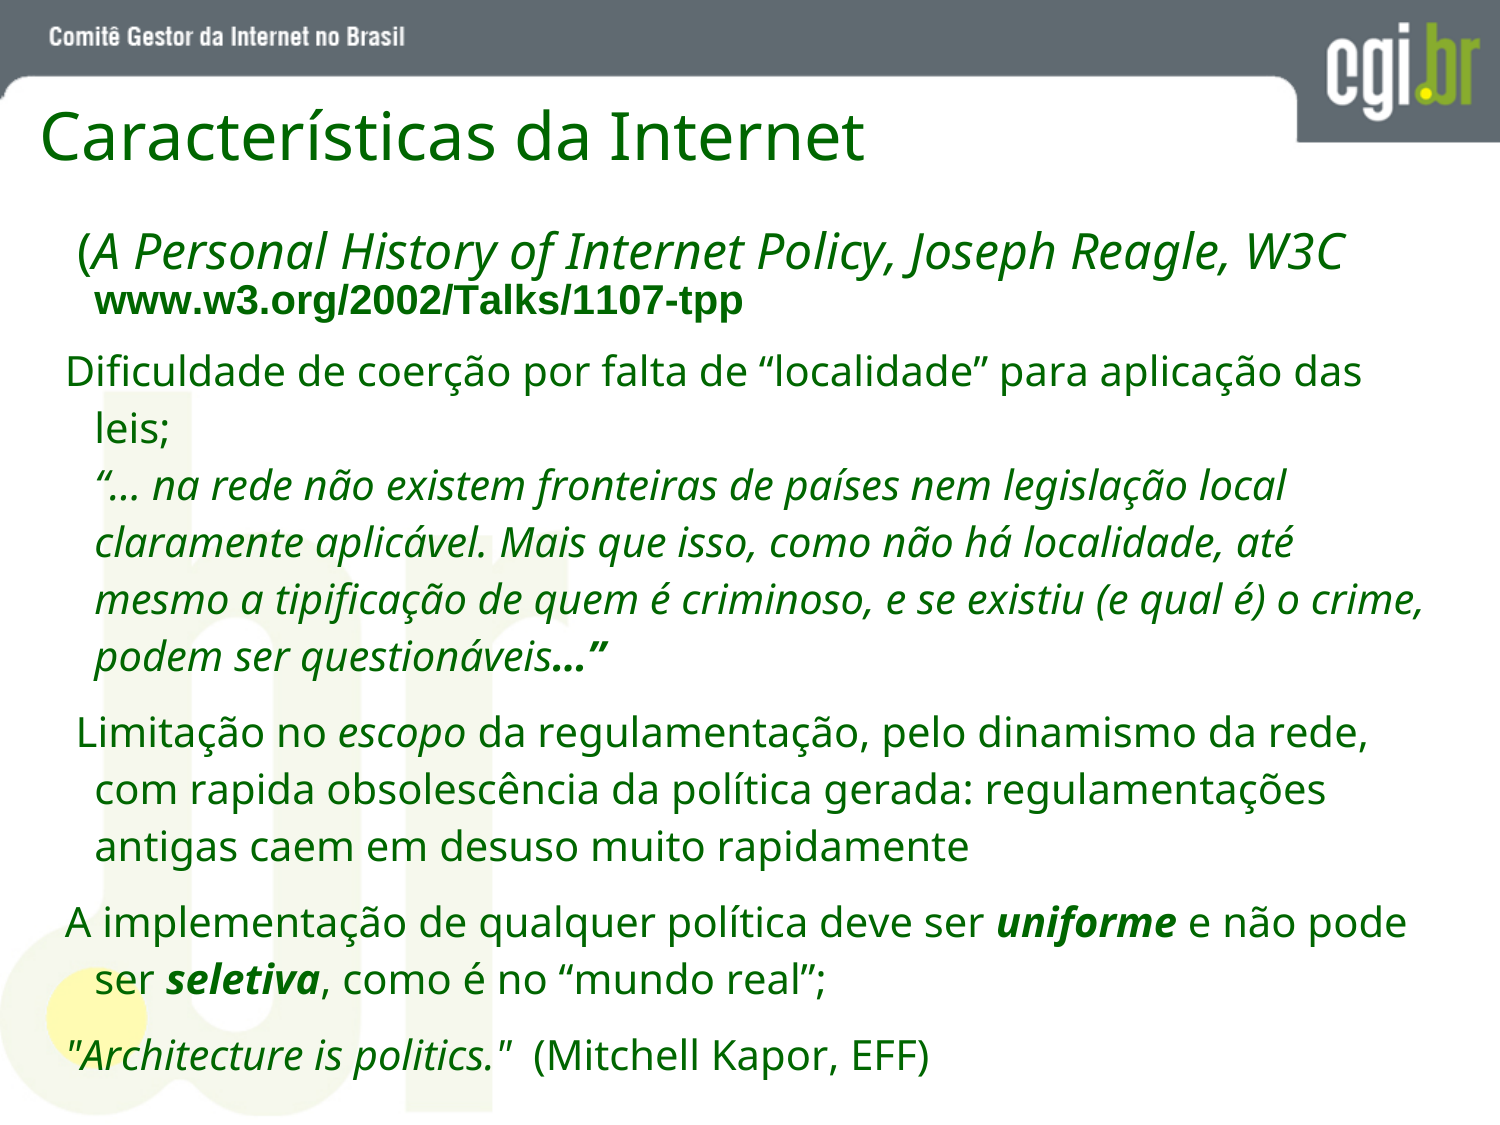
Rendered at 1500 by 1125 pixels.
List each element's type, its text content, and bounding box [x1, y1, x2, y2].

title Características da Internet [24, 86, 1375, 183]
picture [0, 0, 1500, 1125]
list (A Personal History of Internet Policy, Joseph Reagle, W3C www.w3.org/2002/Talks/1107-tpp Dificuldade de coerção por falta de “localidade” para aplicação das leis; “… na rede não existem fronteiras de países nem legislação local claramente aplicável. Mais que isso, como não há localidade, até mesmo a tipificação de quem é criminoso, e se existiu (e qual é) o crime, podem ser questionáveis…” Limitação no escopo da regulamentação, pelo dinamismo da rede, com rapida obsolescência da política gerada: regulamentações antigas caem em desuso muito rapidamente A implementação de qualquer política deve ser uniforme e não pode ser seletiva, como é no “mundo real”; "Architecture is politics." (Mitchell Kapor, EFF) [50, 212, 1450, 1030]
